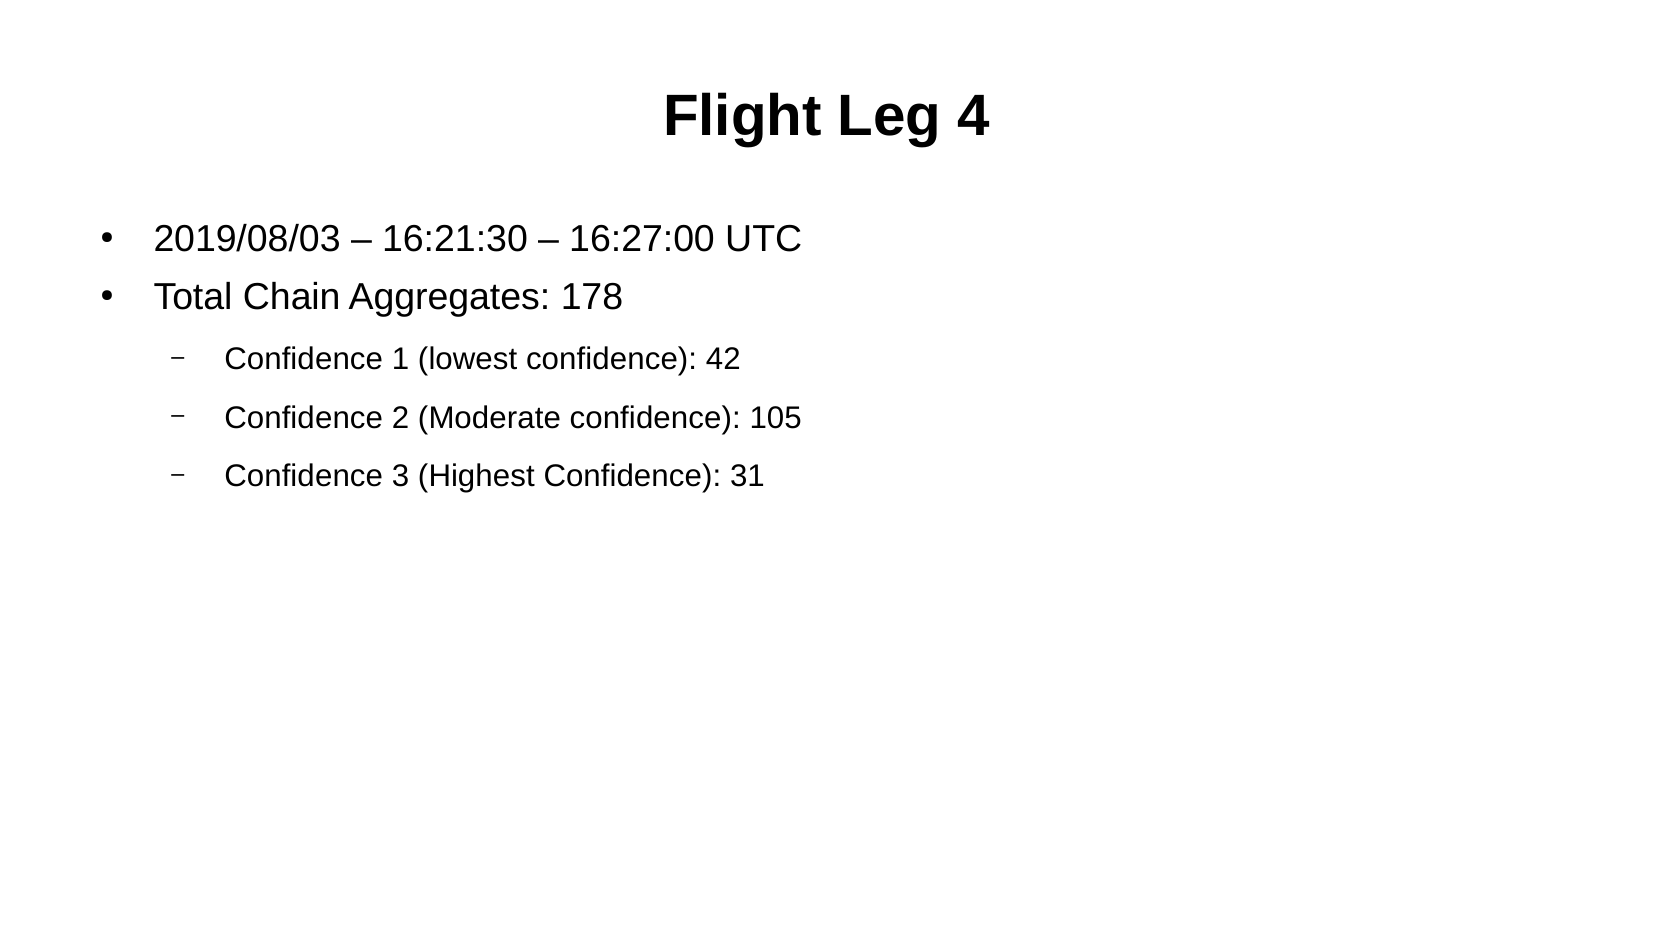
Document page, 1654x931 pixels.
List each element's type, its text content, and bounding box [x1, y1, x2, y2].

title Flight Leg 4 [82, 37, 1571, 193]
list 2019/08/03 – 16:21:30 – 16:27:00 UTC Total Chain Aggregates: 178 Confidence 1 (lowest confidence): 42 Confidence 2 (Moderate confidence): 105 Confidence 3 (Highest Confidence): 31 [82, 217, 1571, 758]
